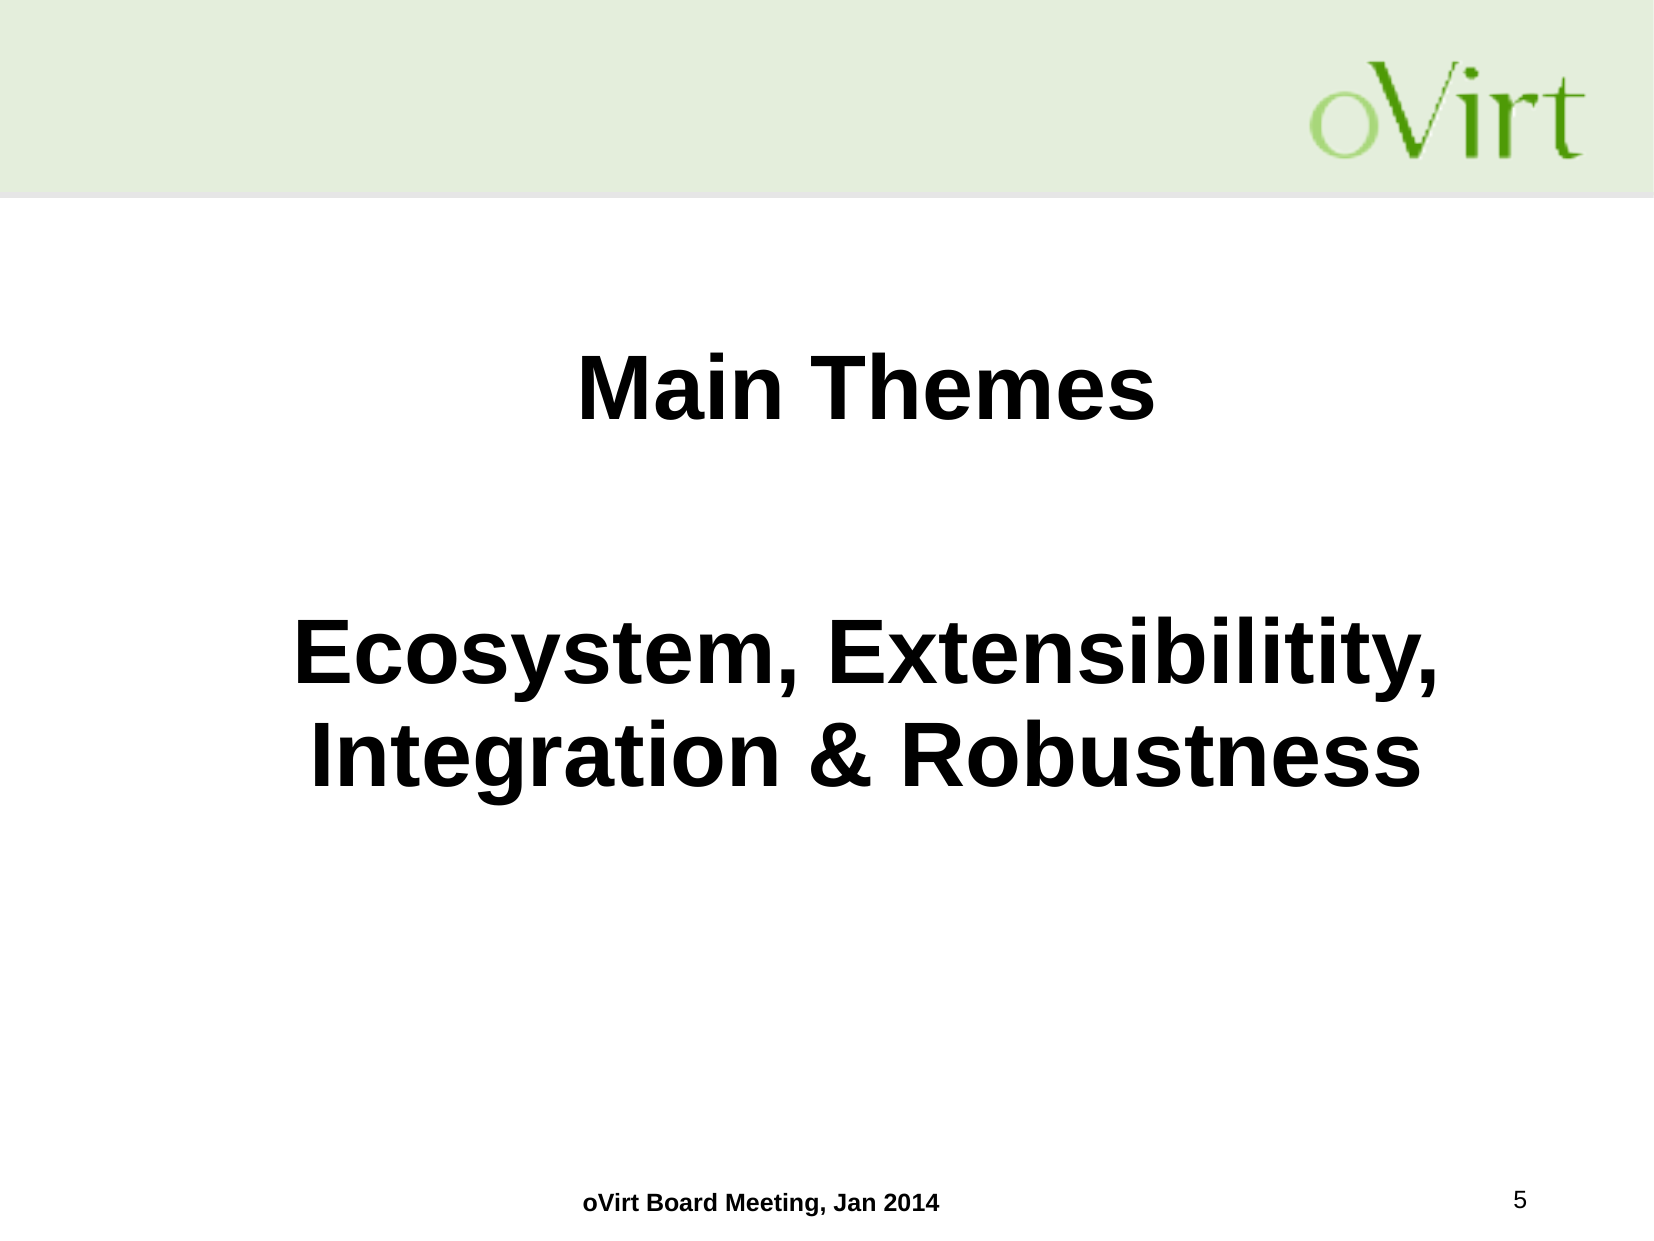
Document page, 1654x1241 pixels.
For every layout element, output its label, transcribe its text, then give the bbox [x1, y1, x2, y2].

list Main Themes Ecosystem, Extensibilitity, Integration & Robustness [93, 241, 1582, 932]
picture [1290, 36, 1613, 180]
